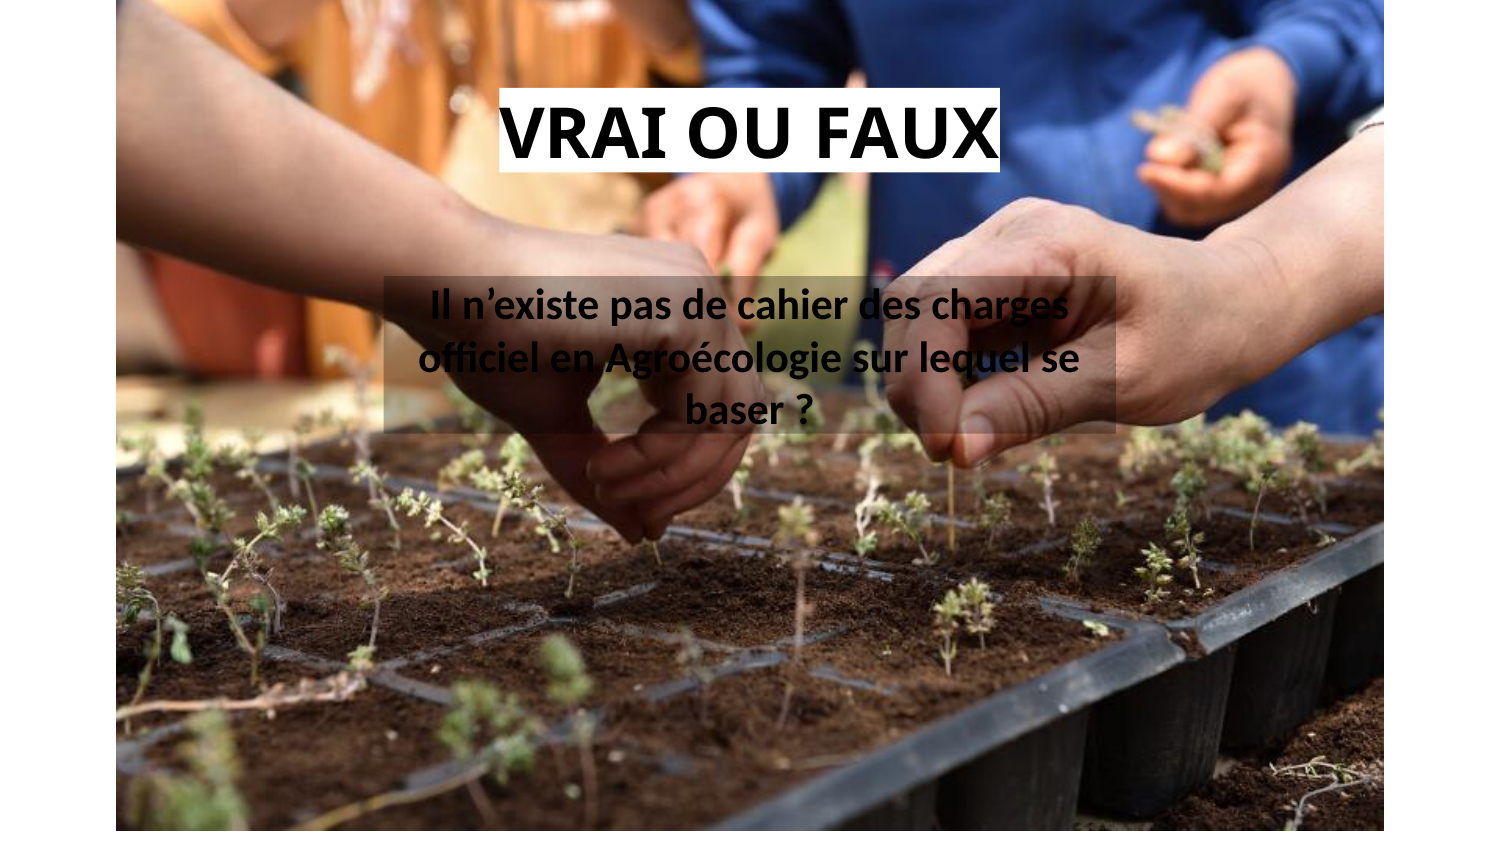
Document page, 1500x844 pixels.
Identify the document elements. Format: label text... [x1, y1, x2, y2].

text_box VRAI OU FAUX [499, 87, 1000, 173]
picture [116, 0, 1384, 831]
text_box Il n’existe pas de cahier des charges officiel en Agroécologie sur lequel se baser ? [383, 276, 1116, 434]
